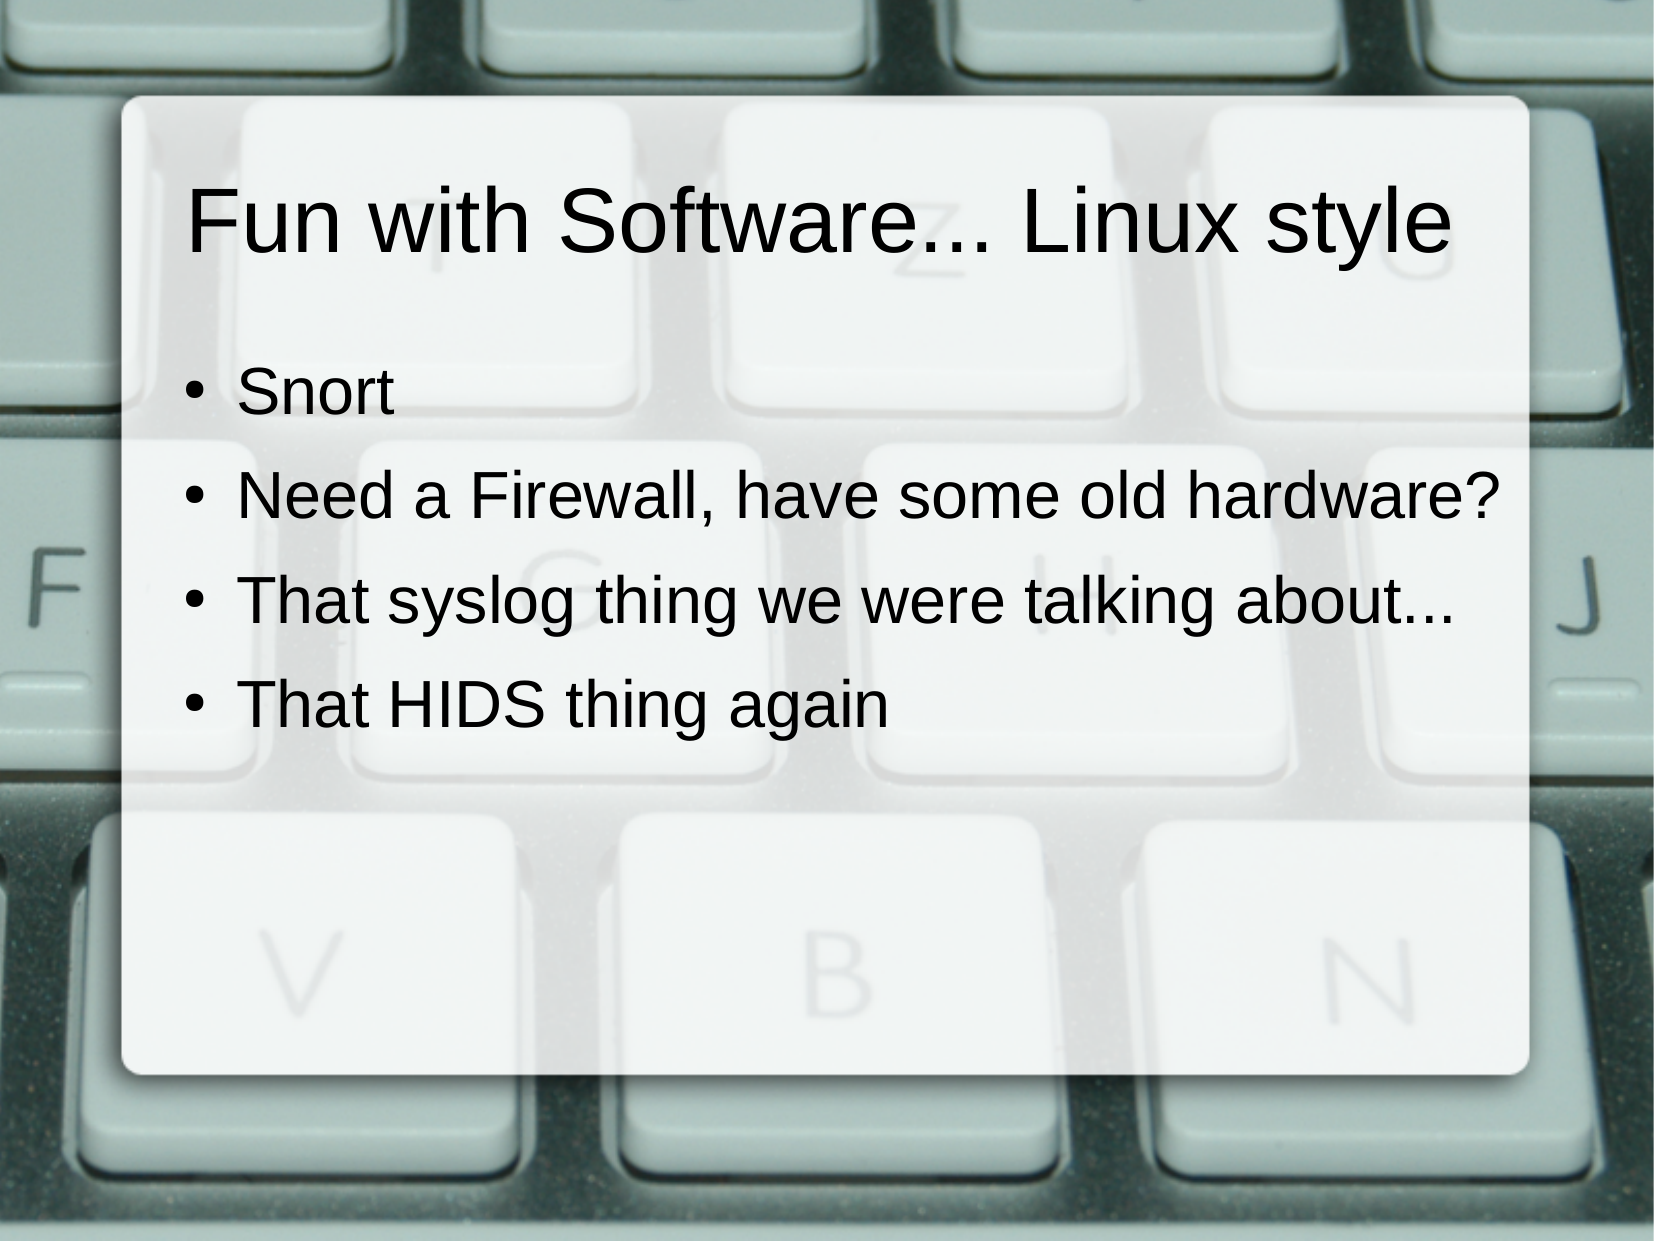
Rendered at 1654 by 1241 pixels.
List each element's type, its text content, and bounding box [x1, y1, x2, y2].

list Snort Need a Firewall, have some old hardware? That syslog thing we were talking about... That HIDS thing again [147, 354, 1506, 1049]
title Fun with Software... Linux style [135, 125, 1506, 318]
picture [0, 0, 1654, 1241]
